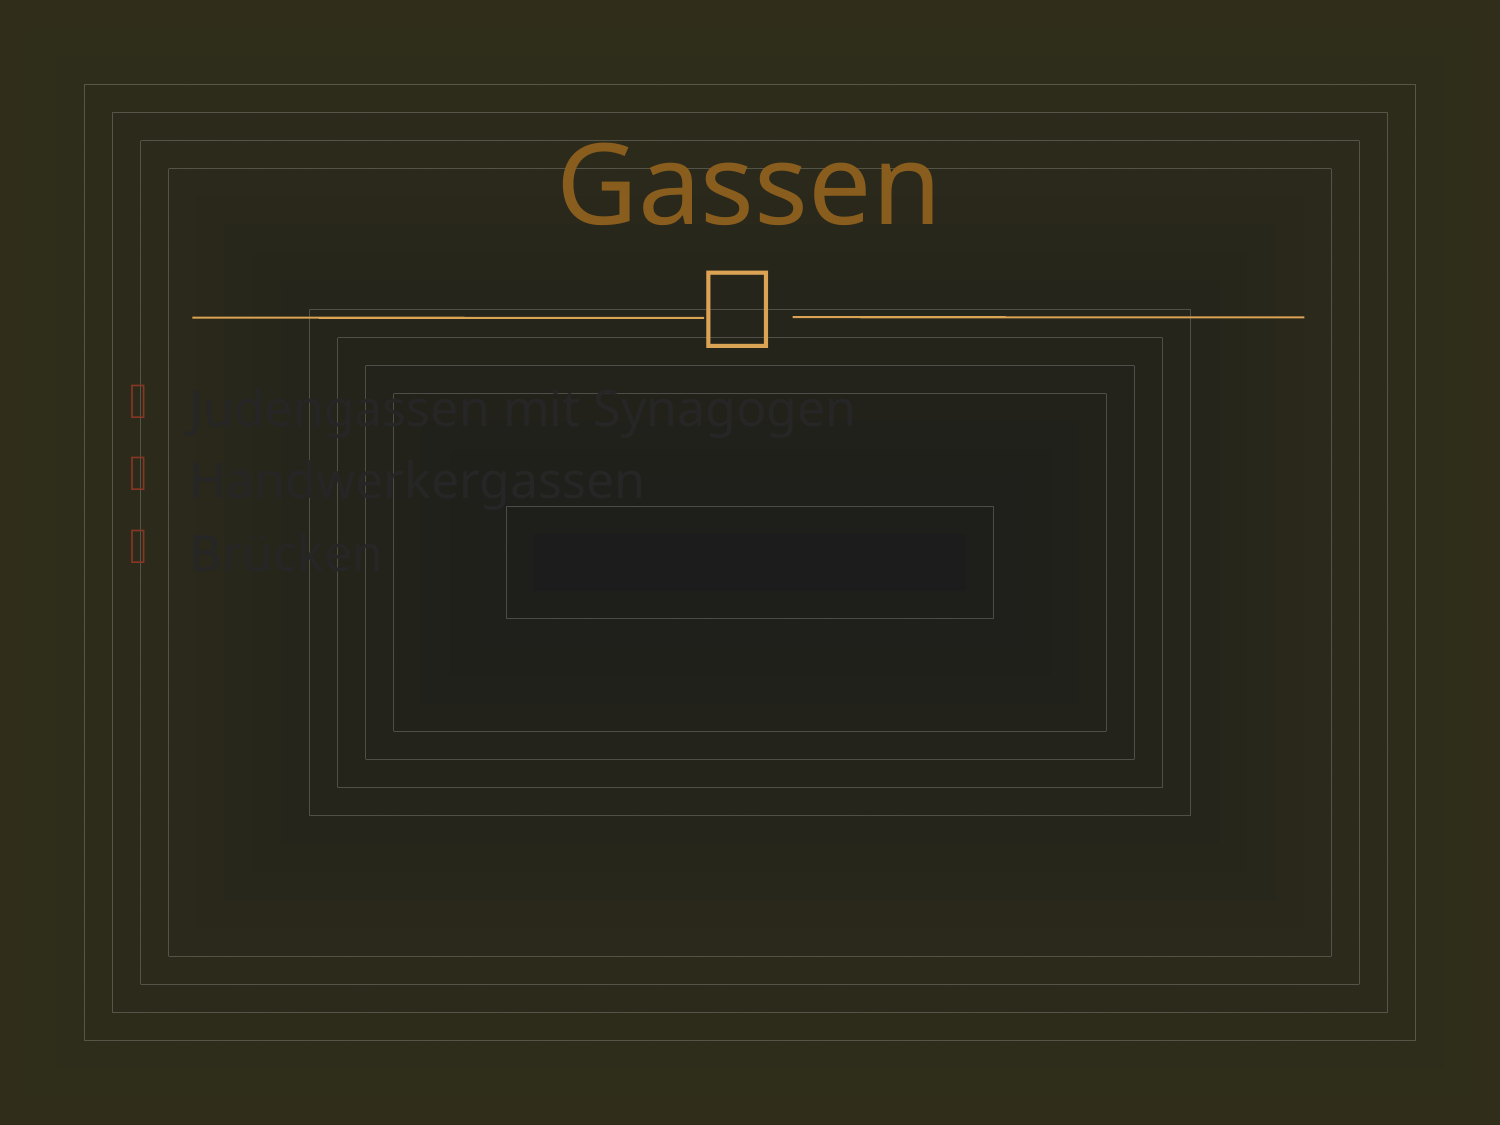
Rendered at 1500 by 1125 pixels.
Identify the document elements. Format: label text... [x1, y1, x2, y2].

list Judengassen mit Synagogen Handwerkergassen Brücken [114, 368, 1386, 1005]
title Gassen [112, 93, 1386, 267]
